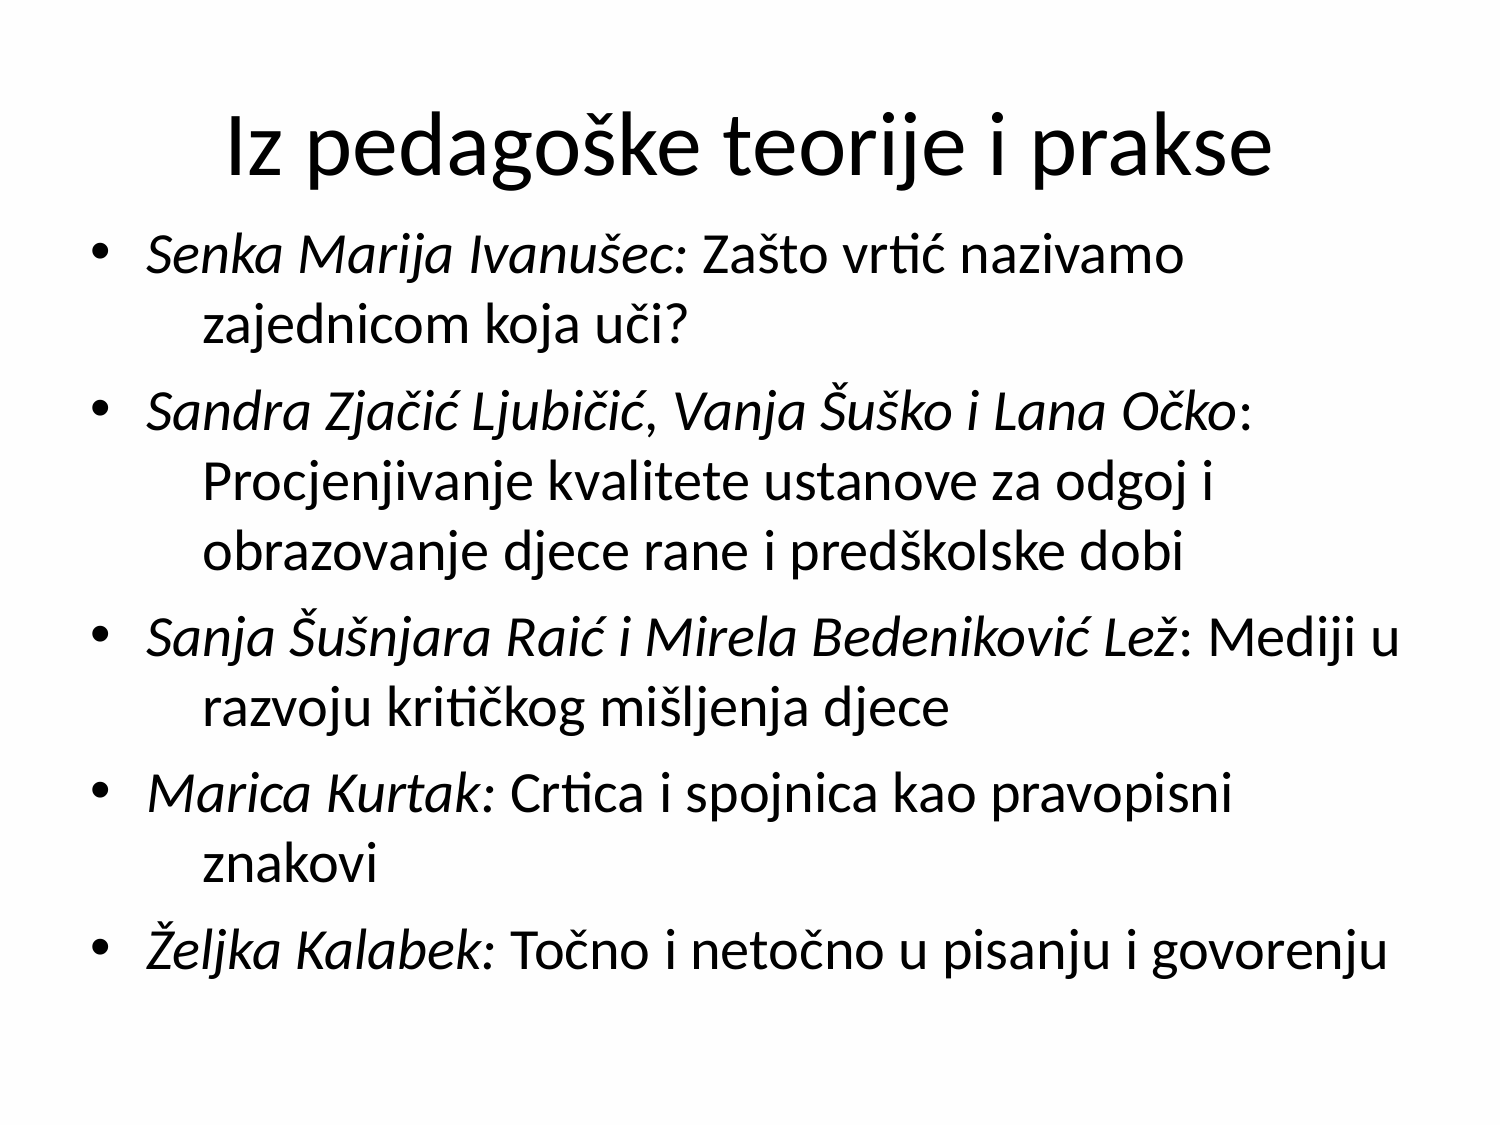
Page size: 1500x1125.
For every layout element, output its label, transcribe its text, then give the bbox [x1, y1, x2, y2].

title Iz pedagoške teorije i prakse [75, 45, 1426, 208]
list Senka Marija Ivanušec: Zašto vrtić nazivamo zajednicom koja uči? Sandra Zjačić Ljubičić, Vanja Šuško i Lana Očko: Procjenjivanje kvalitete ustanove za odgoj i obrazovanje djece rane i predškolske dobi Sanja Šušnjara Raić i Mirela Bedeniković Lež: Mediji u razvoju kritičkog mišljenja djece Marica Kurtak: Crtica i spojnica kao pravopisni znakovi Željka Kalabek: Točno i netočno u pisanju i govorenju [75, 208, 1426, 1008]
